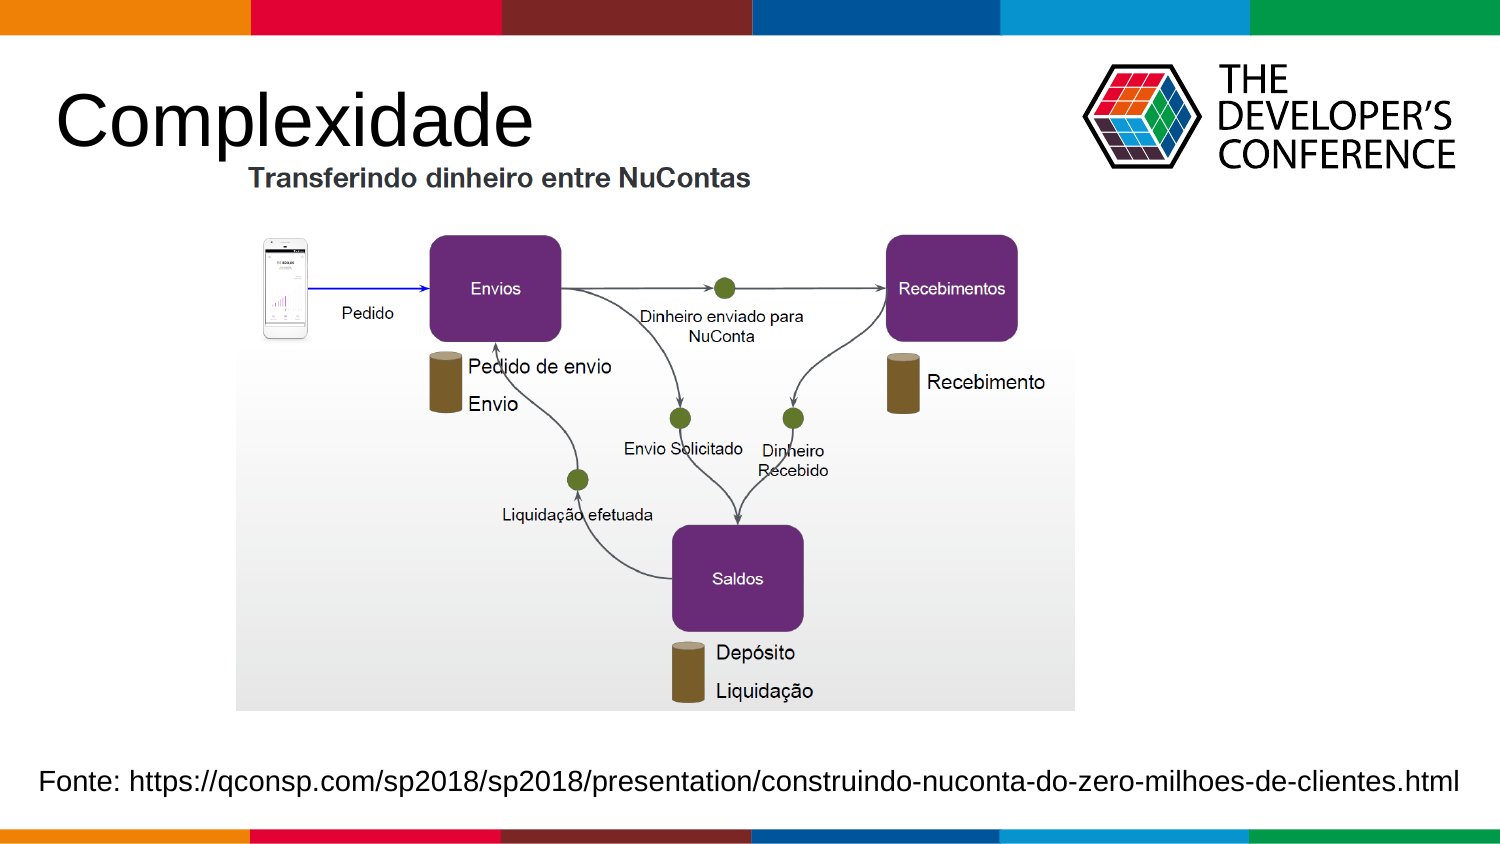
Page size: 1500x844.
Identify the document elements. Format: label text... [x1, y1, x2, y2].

picture [236, 153, 1075, 711]
text_box Fonte: https://qconsp.com/sp2018/sp2018/presentation/construindo-nuconta-do-zero-milhoes-de-clientes.html [23, 755, 1486, 805]
title Complexidade [41, 59, 975, 174]
